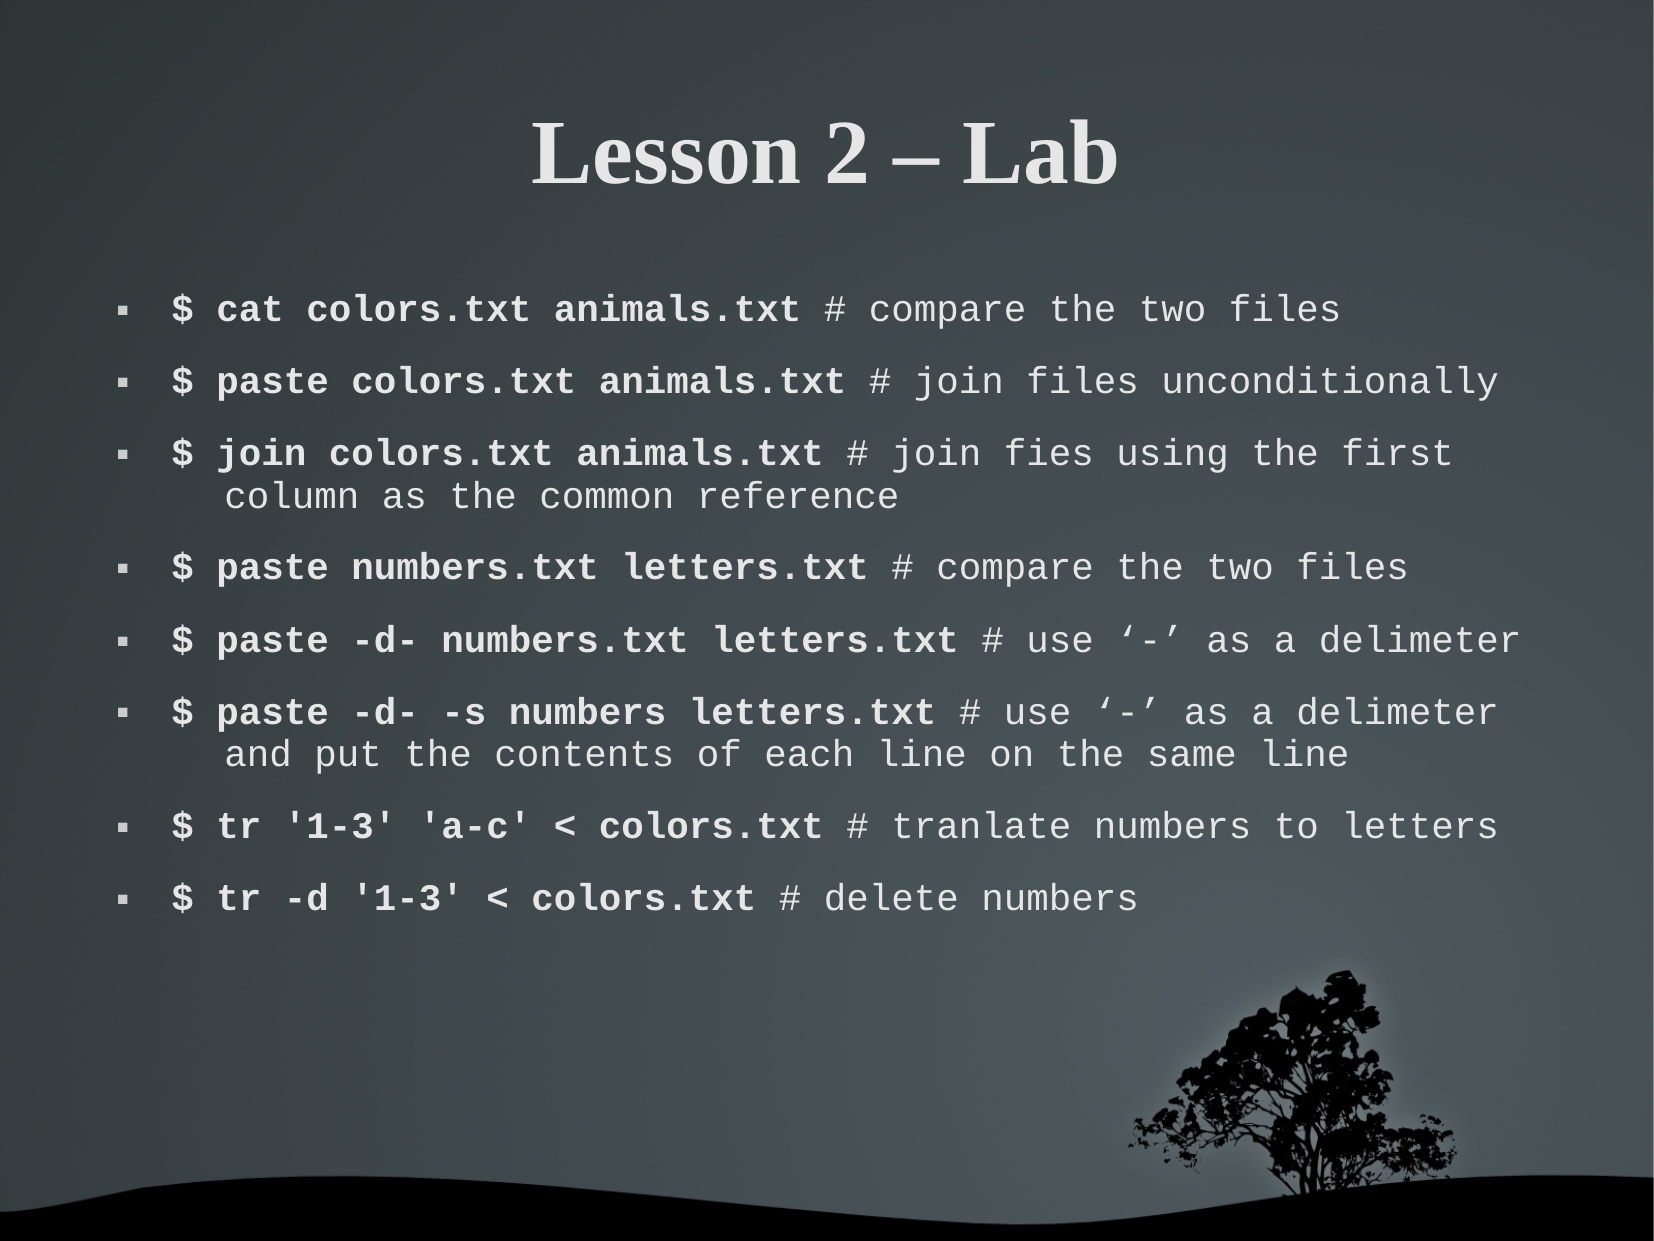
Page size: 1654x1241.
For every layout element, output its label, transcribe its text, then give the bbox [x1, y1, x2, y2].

list $ cat colors.txt animals.txt # compare the two files $ paste colors.txt animals.txt # join files unconditionally $ join colors.txt animals.txt # join fies using the first column as the common reference $ paste numbers.txt letters.txt # compare the two files $ paste -d- numbers.txt letters.txt # use ‘-’ as a delimeter $ paste -d- -s numbers letters.txt # use ‘-’ as a delimeter and put the contents of each line on the same line $ tr '1-3' 'a-c' < colors.txt # tranlate numbers to letters $ tr -d '1-3' < colors.txt # delete numbers [82, 290, 1571, 1109]
title Lesson 2 – Lab [82, 49, 1571, 257]
picture [0, 0, 1654, 1241]
